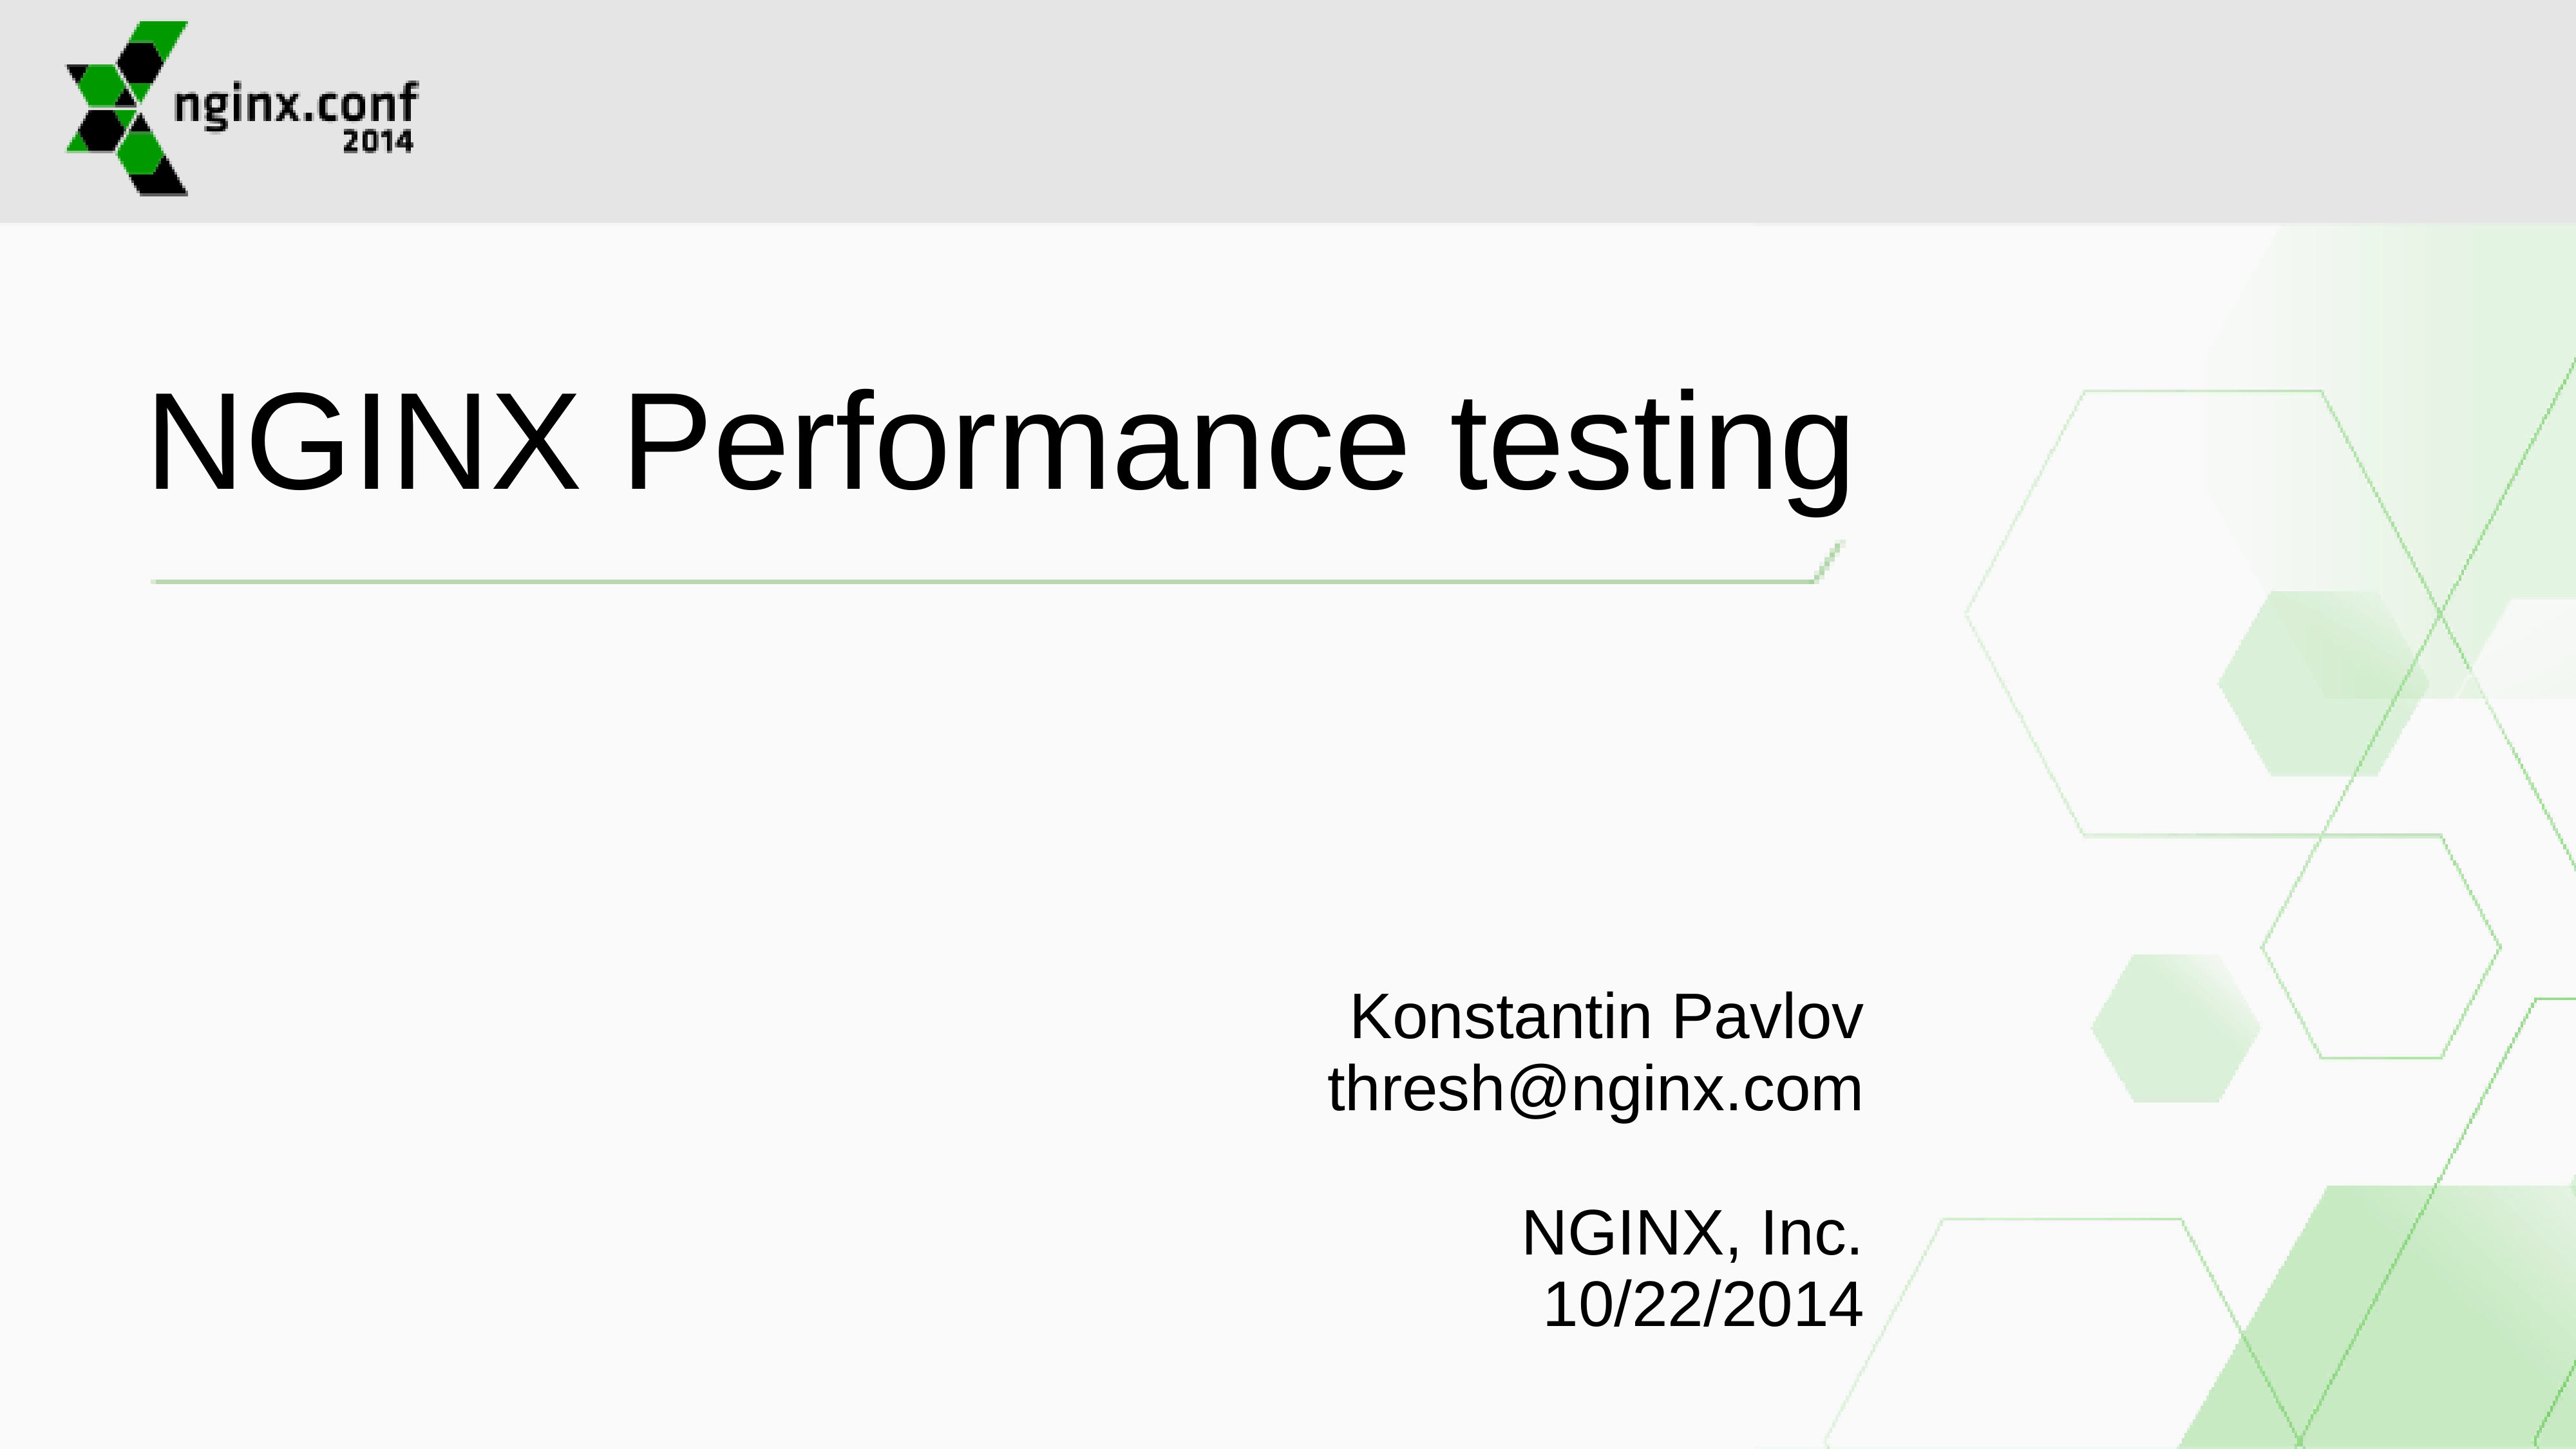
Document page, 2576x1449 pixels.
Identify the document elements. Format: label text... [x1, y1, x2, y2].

text_box Konstantin Pavlov thresh@nginx.com NGINX, Inc. 10/22/2014 [869, 976, 1875, 1379]
picture [0, 0, 2576, 1449]
title NGINX Performance testing [145, 350, 1952, 584]
